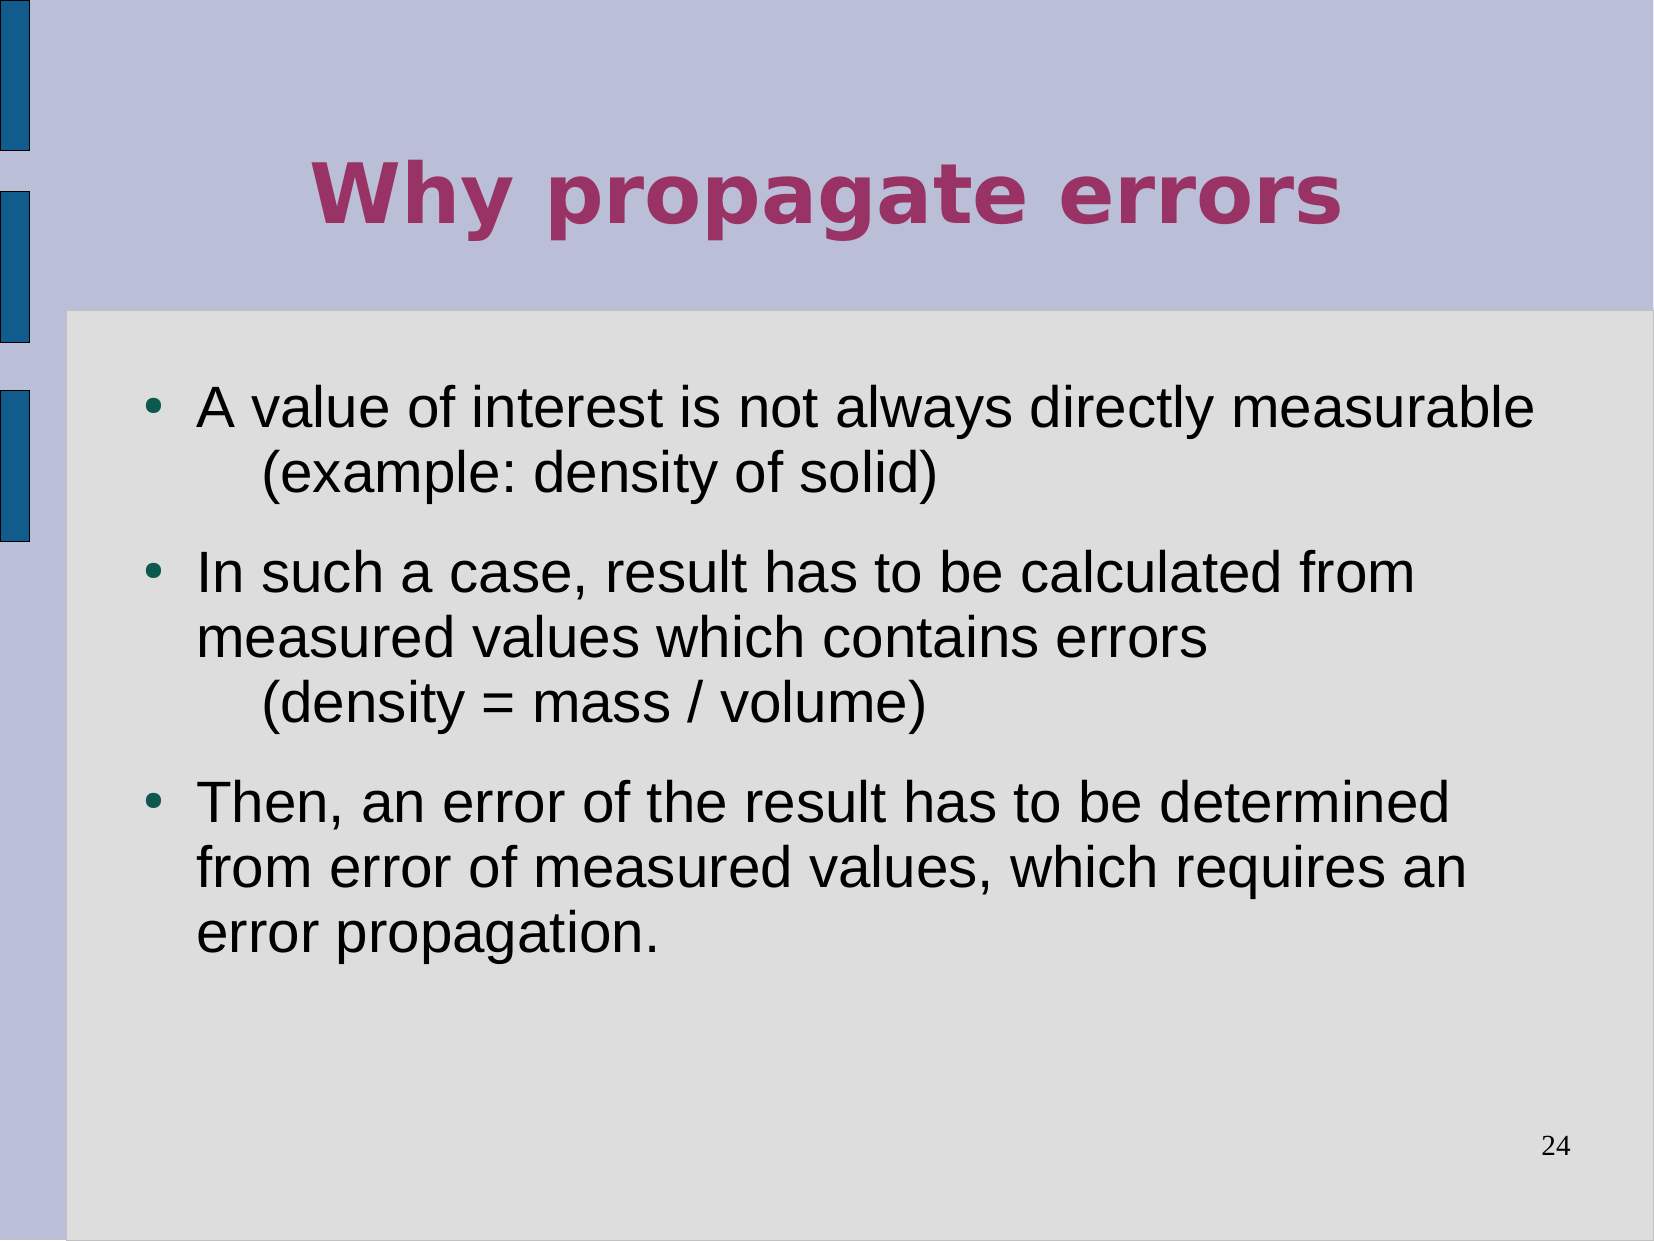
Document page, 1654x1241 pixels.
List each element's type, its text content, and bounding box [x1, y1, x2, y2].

list A value of interest is not always directly measurable (example: density of solid) In such a case, result has to be calculated from measured values which contains errors (density = mass / volume) Then, an error of the result has to be determined from error of measured values, which requires an error propagation. [125, 375, 1576, 1142]
title Why propagate errors [121, 98, 1534, 291]
